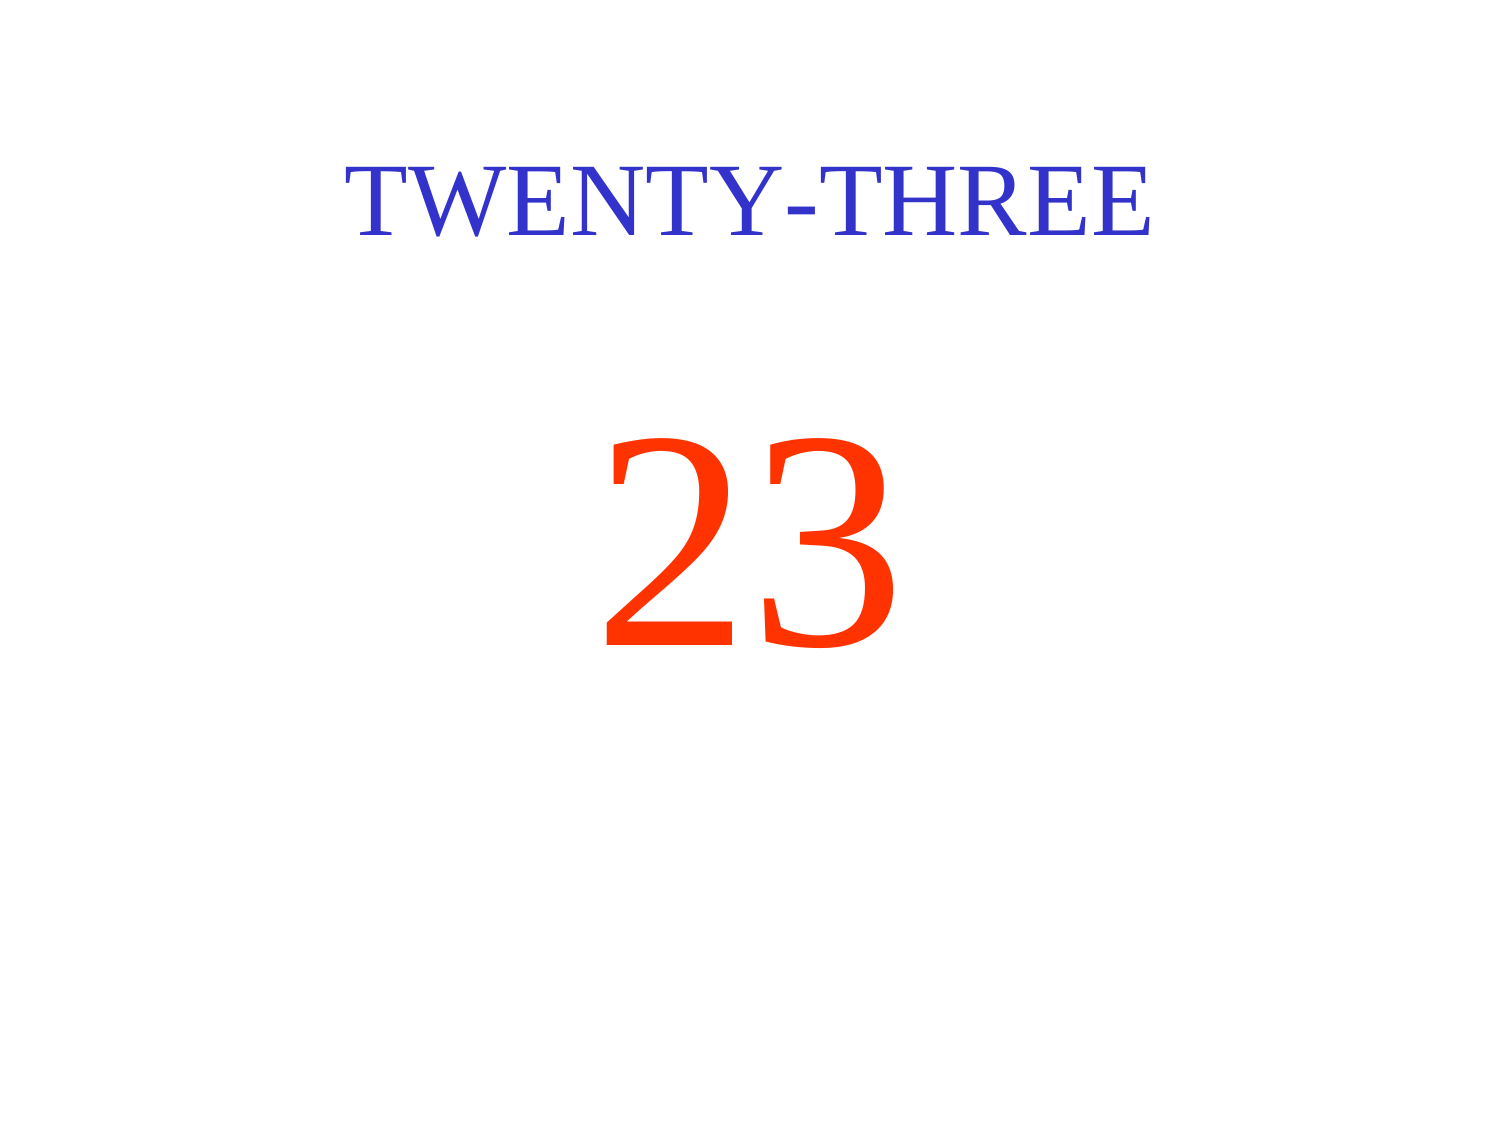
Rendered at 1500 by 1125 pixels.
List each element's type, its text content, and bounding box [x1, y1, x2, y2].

list 23 [112, 324, 1388, 1000]
title TWENTY-THREE [112, 99, 1388, 288]
